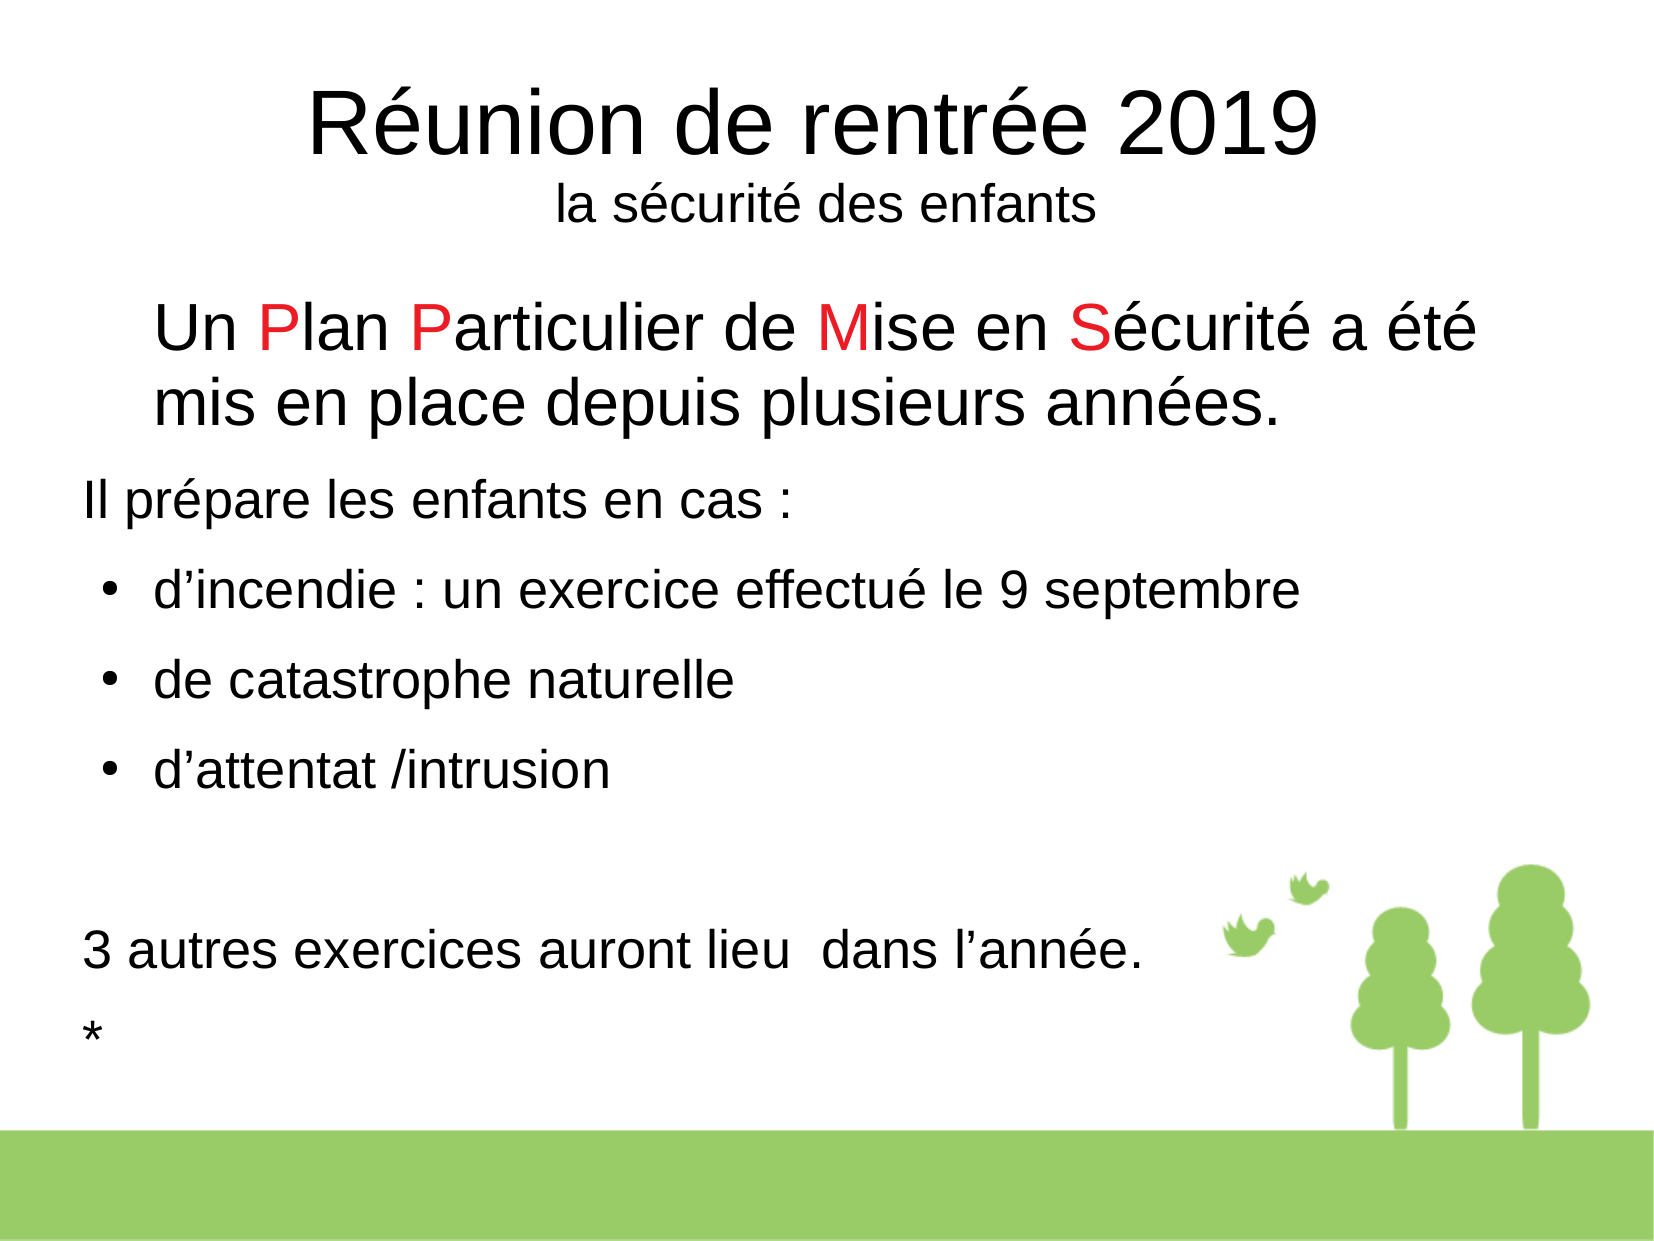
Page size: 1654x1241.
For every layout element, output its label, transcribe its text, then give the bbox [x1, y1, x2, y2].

picture [0, 0, 1654, 1241]
title Réunion de rentrée 2019 la sécurité des enfants [82, 49, 1571, 257]
list Un Plan Particulier de Mise en Sécurité a été mis en place depuis plusieurs années. Il prépare les enfants en cas : d’incendie : un exercice effectué le 9 septembre de catastrophe naturelle d’attentat /intrusion 3 autres exercices auront lieu dans l’année. * [82, 290, 1571, 1010]
